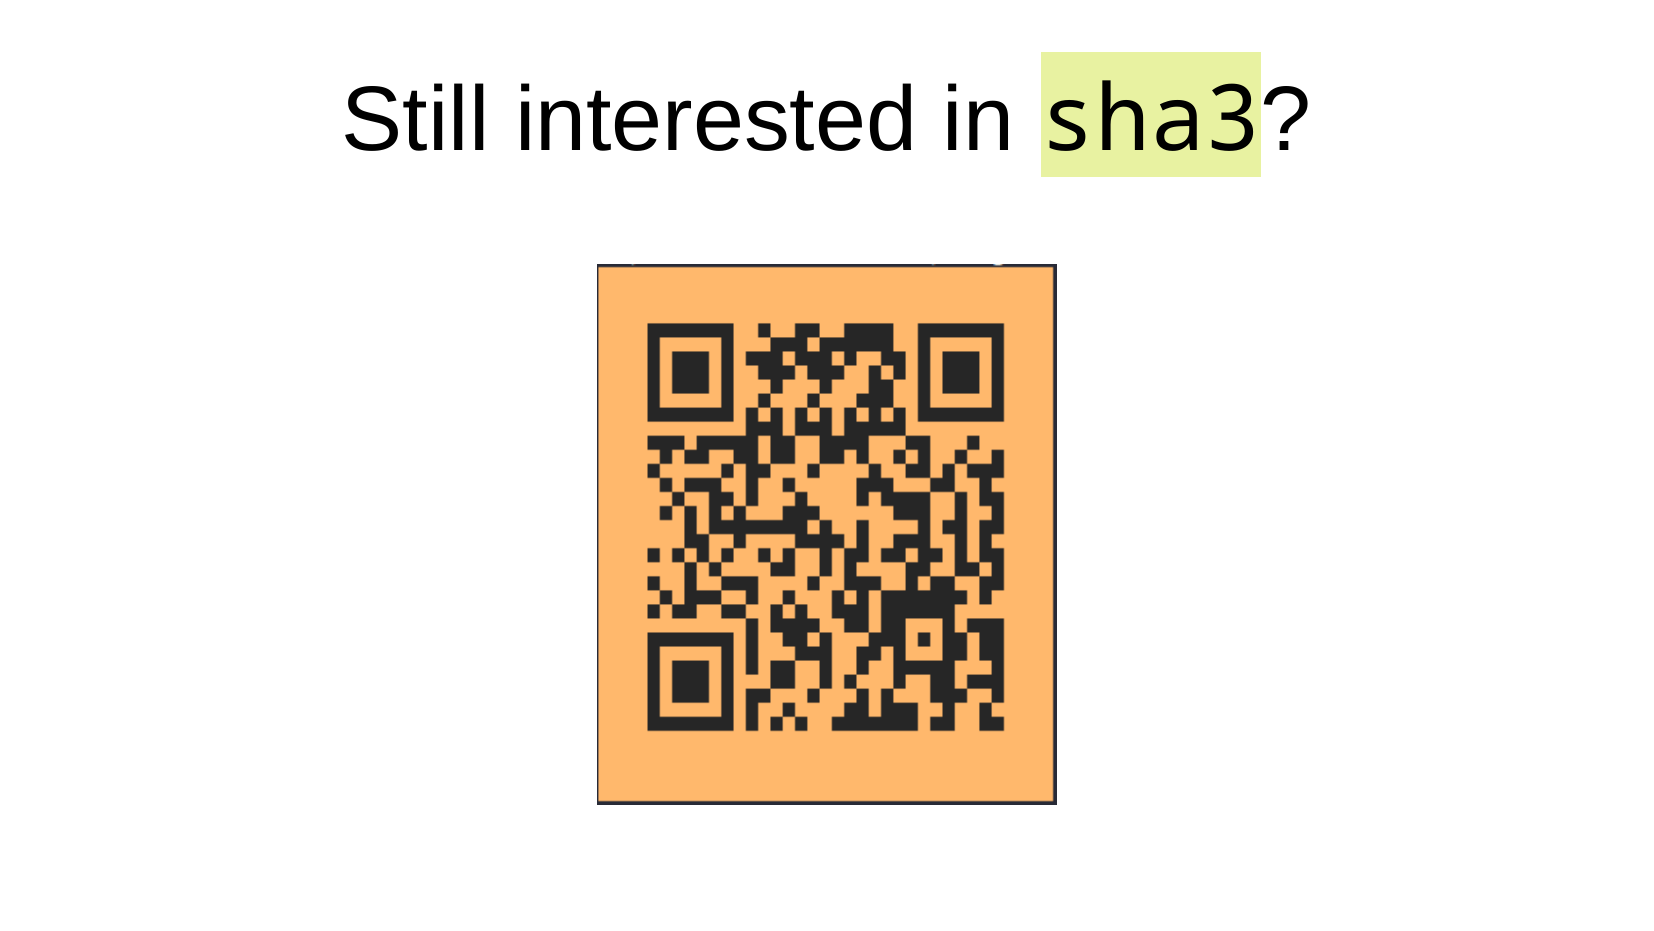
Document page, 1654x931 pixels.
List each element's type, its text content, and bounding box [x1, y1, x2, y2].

title Still interested in sha3? [82, 37, 1571, 193]
picture [597, 264, 1057, 805]
